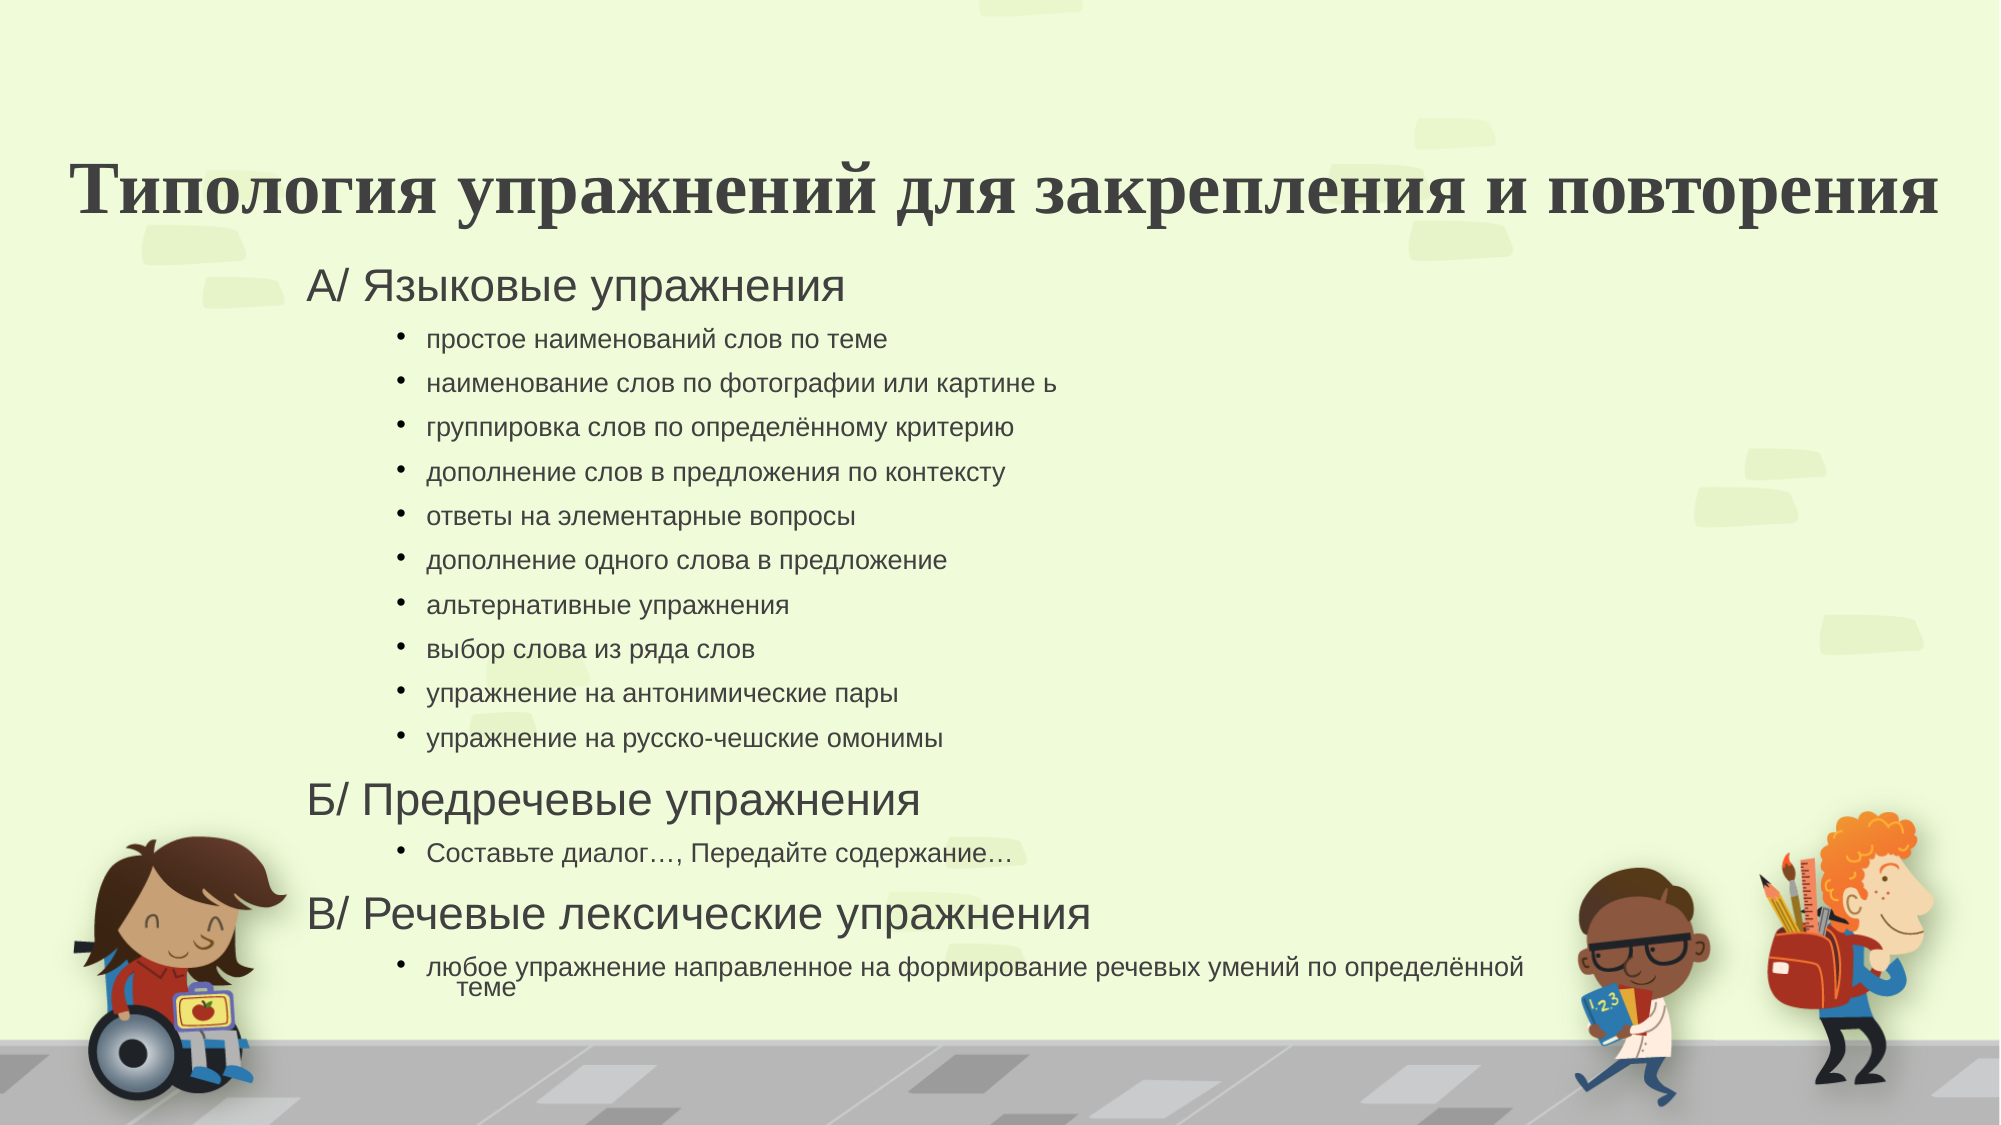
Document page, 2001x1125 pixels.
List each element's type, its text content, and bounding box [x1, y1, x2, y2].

list А/ Языковые упражнения простое наименований слов по теме наименование слов по фотографии или картине ь группировка слов по определённому критерию дополнение слов в предложения по контексту ответы на элементарные вопросы дополнение одного слова в предложение альтернативные упражнения выбор слова из ряда слов упражнение на антонимические пары упражнение на русско-чешские омонимы Б/ Предречевые упражнения Составьте диалог…, Передайте содержание… В/ Речевые лексические упражнения любое упражнение направленное на формирование речевых умений по определённой теме [291, 267, 1567, 1047]
title Типология упражнений для закрепления и повторения [55, 59, 2000, 238]
